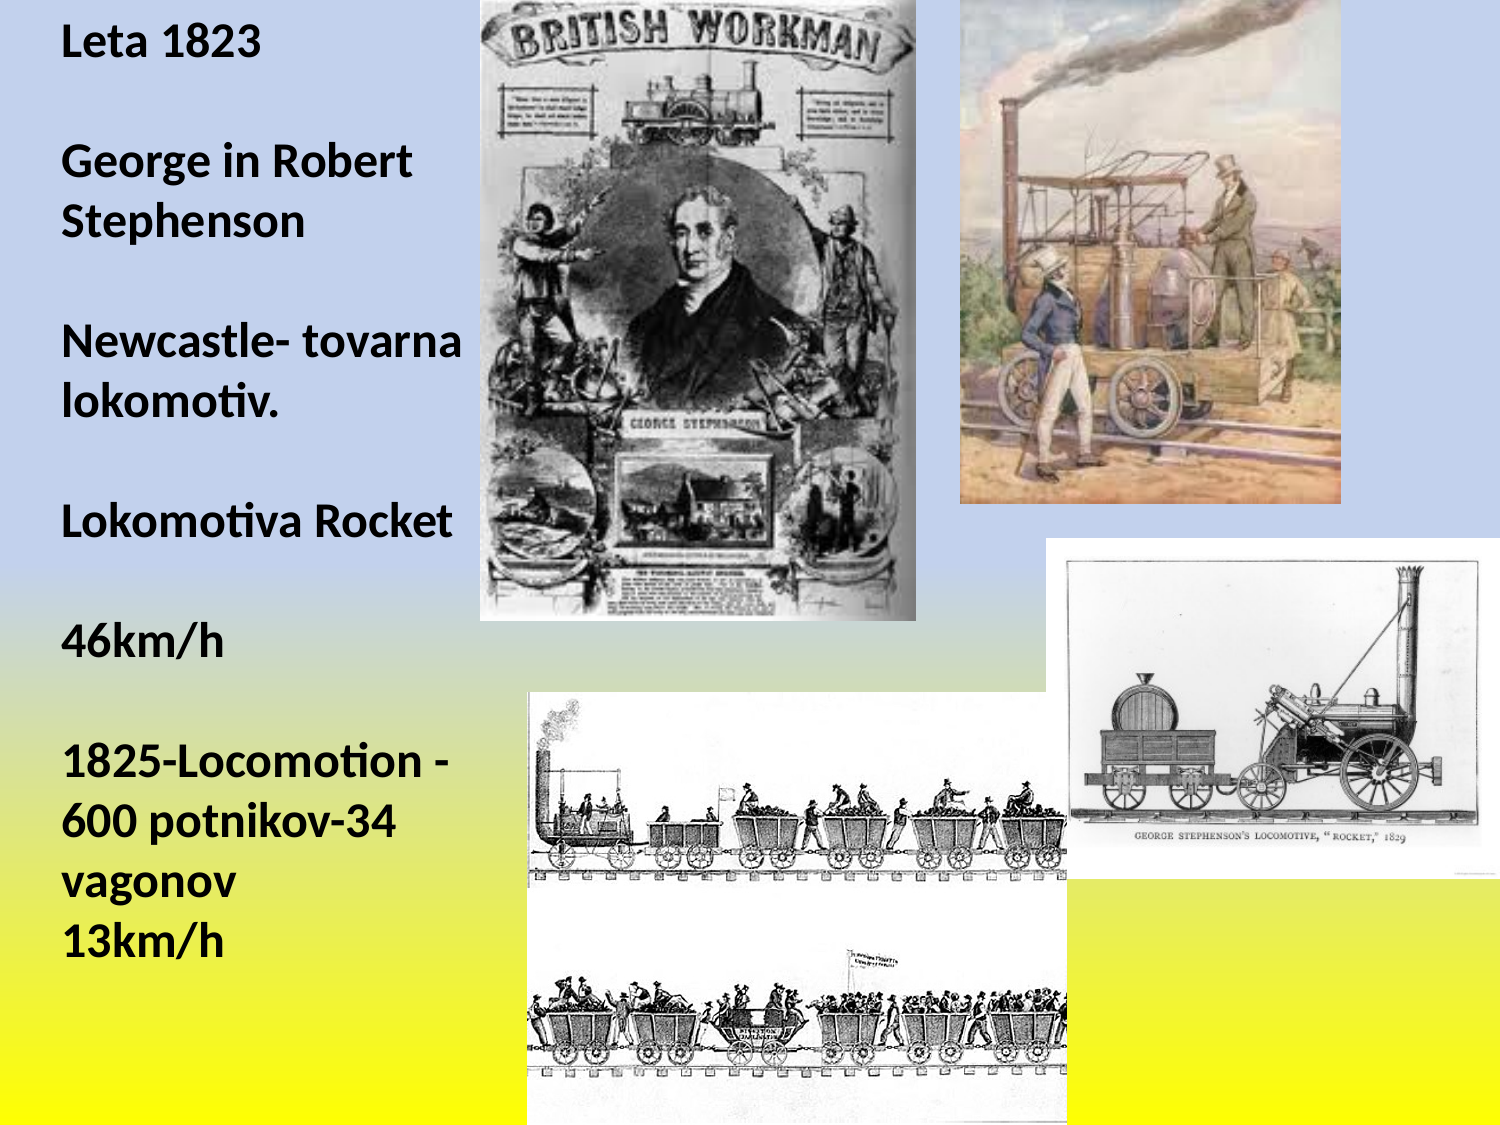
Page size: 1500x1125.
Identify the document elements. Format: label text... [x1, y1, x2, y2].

text_box Leta 1823 George in Robert Stephenson Newcastle- tovarna lokomotiv. Lokomotiva Rocket 46km/h 1825-Locomotion -600 potnikov-34 vagonov 13km/h [46, 0, 539, 1095]
picture [527, 538, 1500, 1125]
picture [480, 0, 916, 622]
picture [960, 0, 1341, 504]
